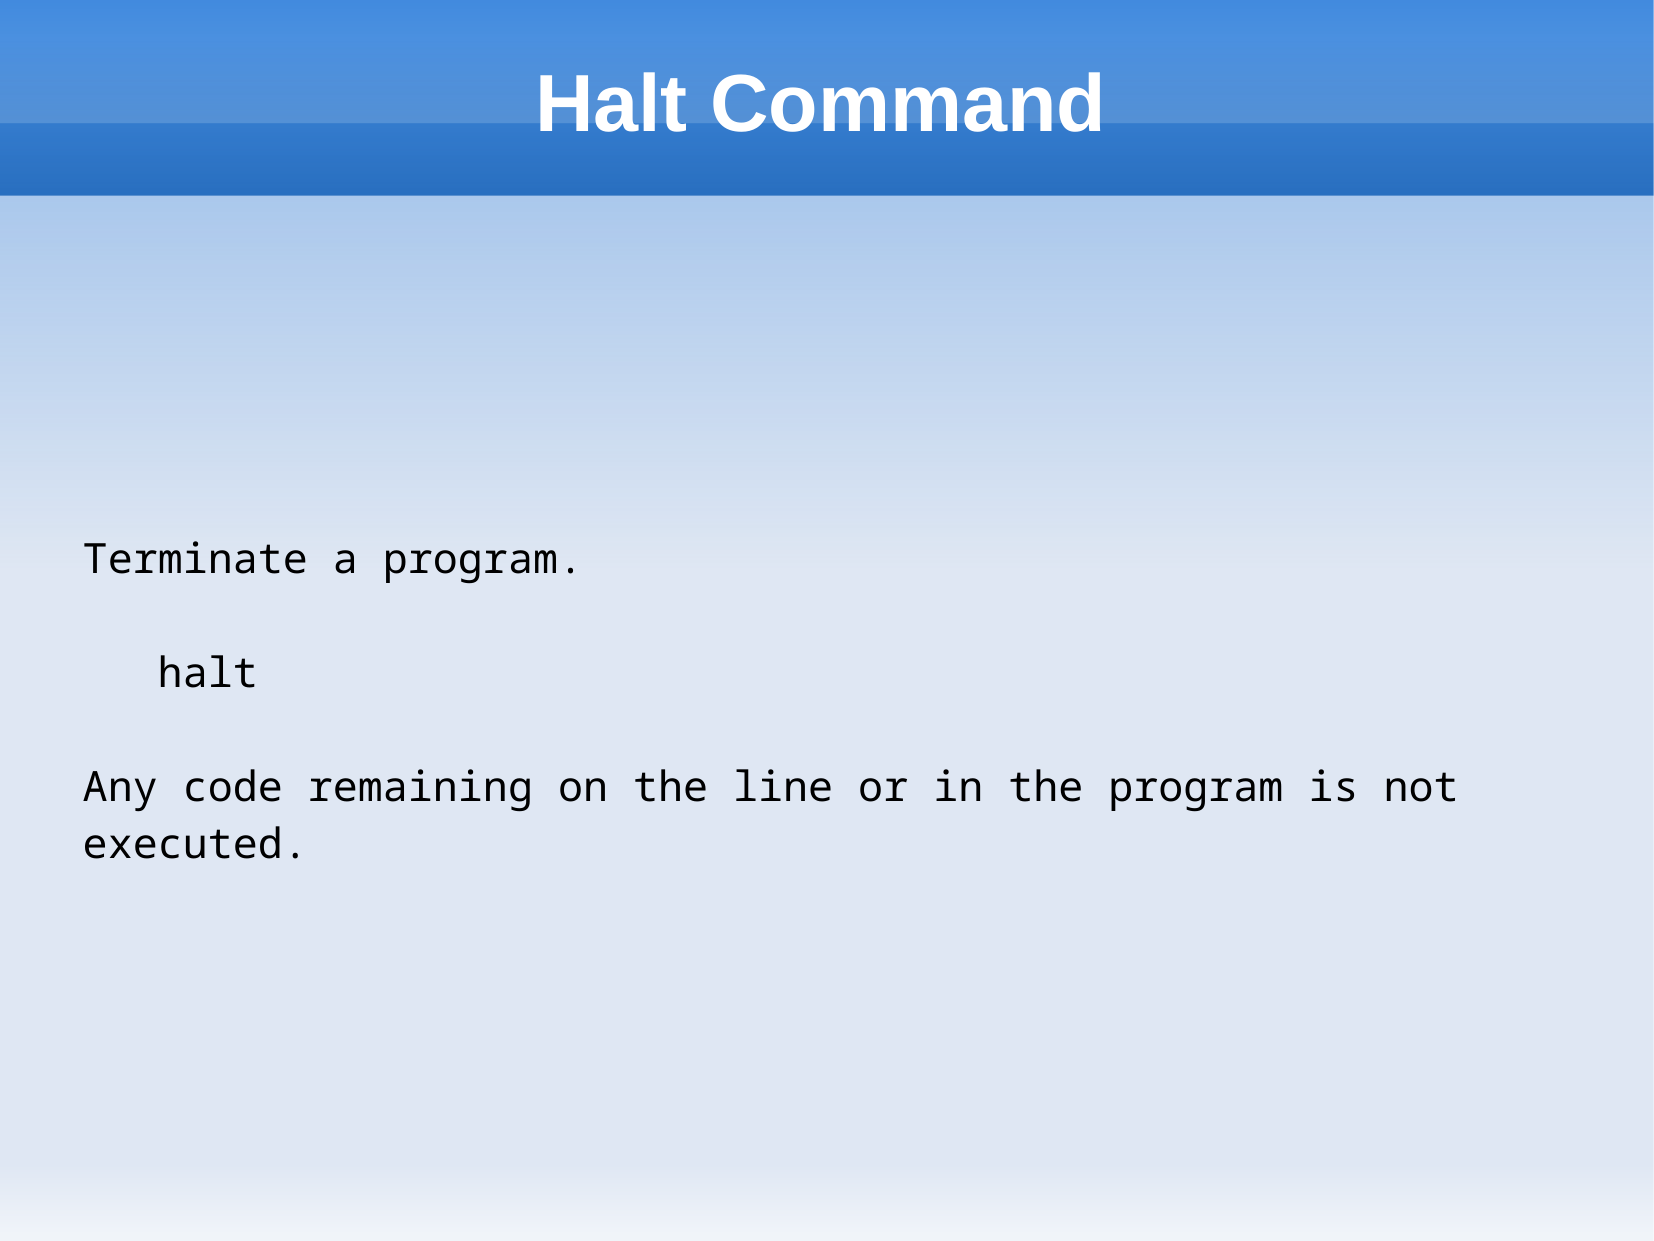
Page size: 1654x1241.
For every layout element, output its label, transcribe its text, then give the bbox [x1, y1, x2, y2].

subtitle Terminate a program. halt Any code remaining on the line or in the program is not executed. [82, 290, 1571, 1109]
title Halt Command [76, 0, 1565, 208]
picture [0, 0, 1654, 1241]
